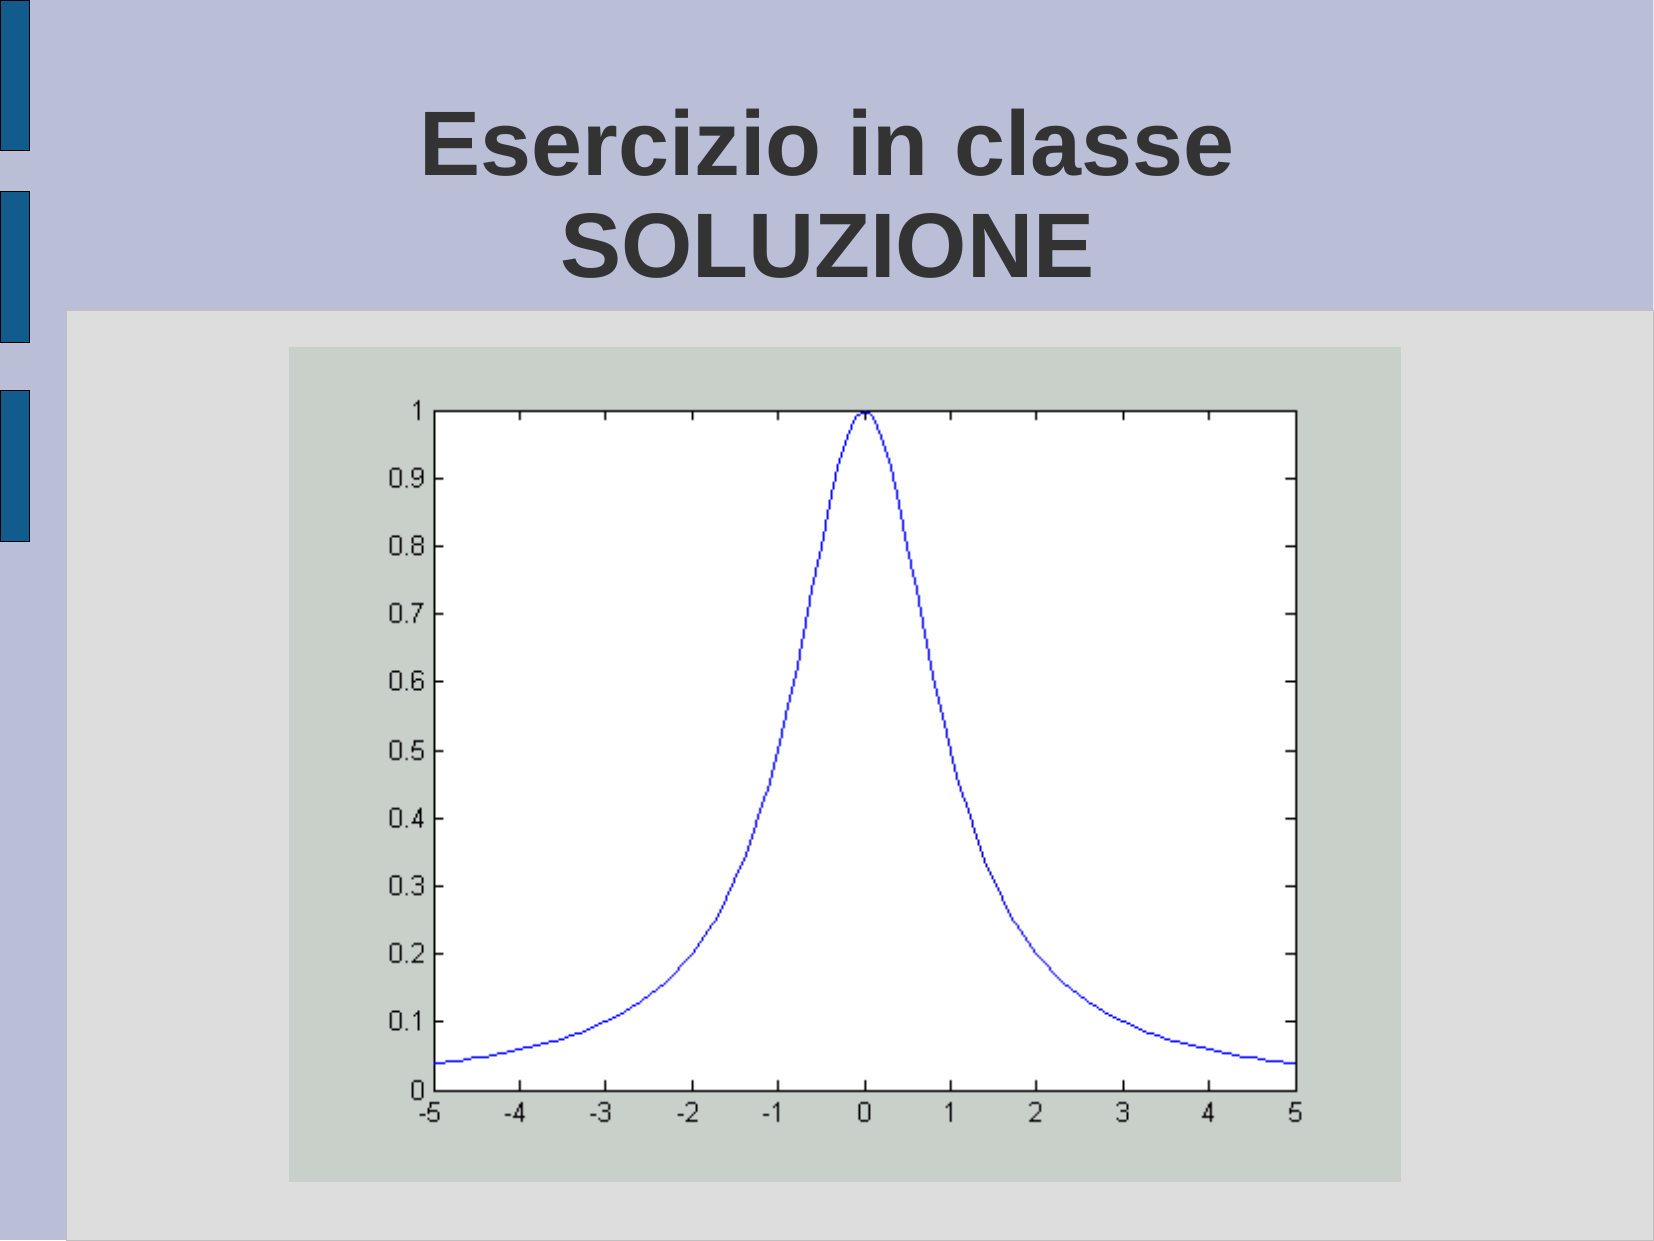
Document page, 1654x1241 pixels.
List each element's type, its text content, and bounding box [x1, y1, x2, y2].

title Esercizio in classe SOLUZIONE [121, 92, 1534, 298]
picture [289, 347, 1401, 1182]
